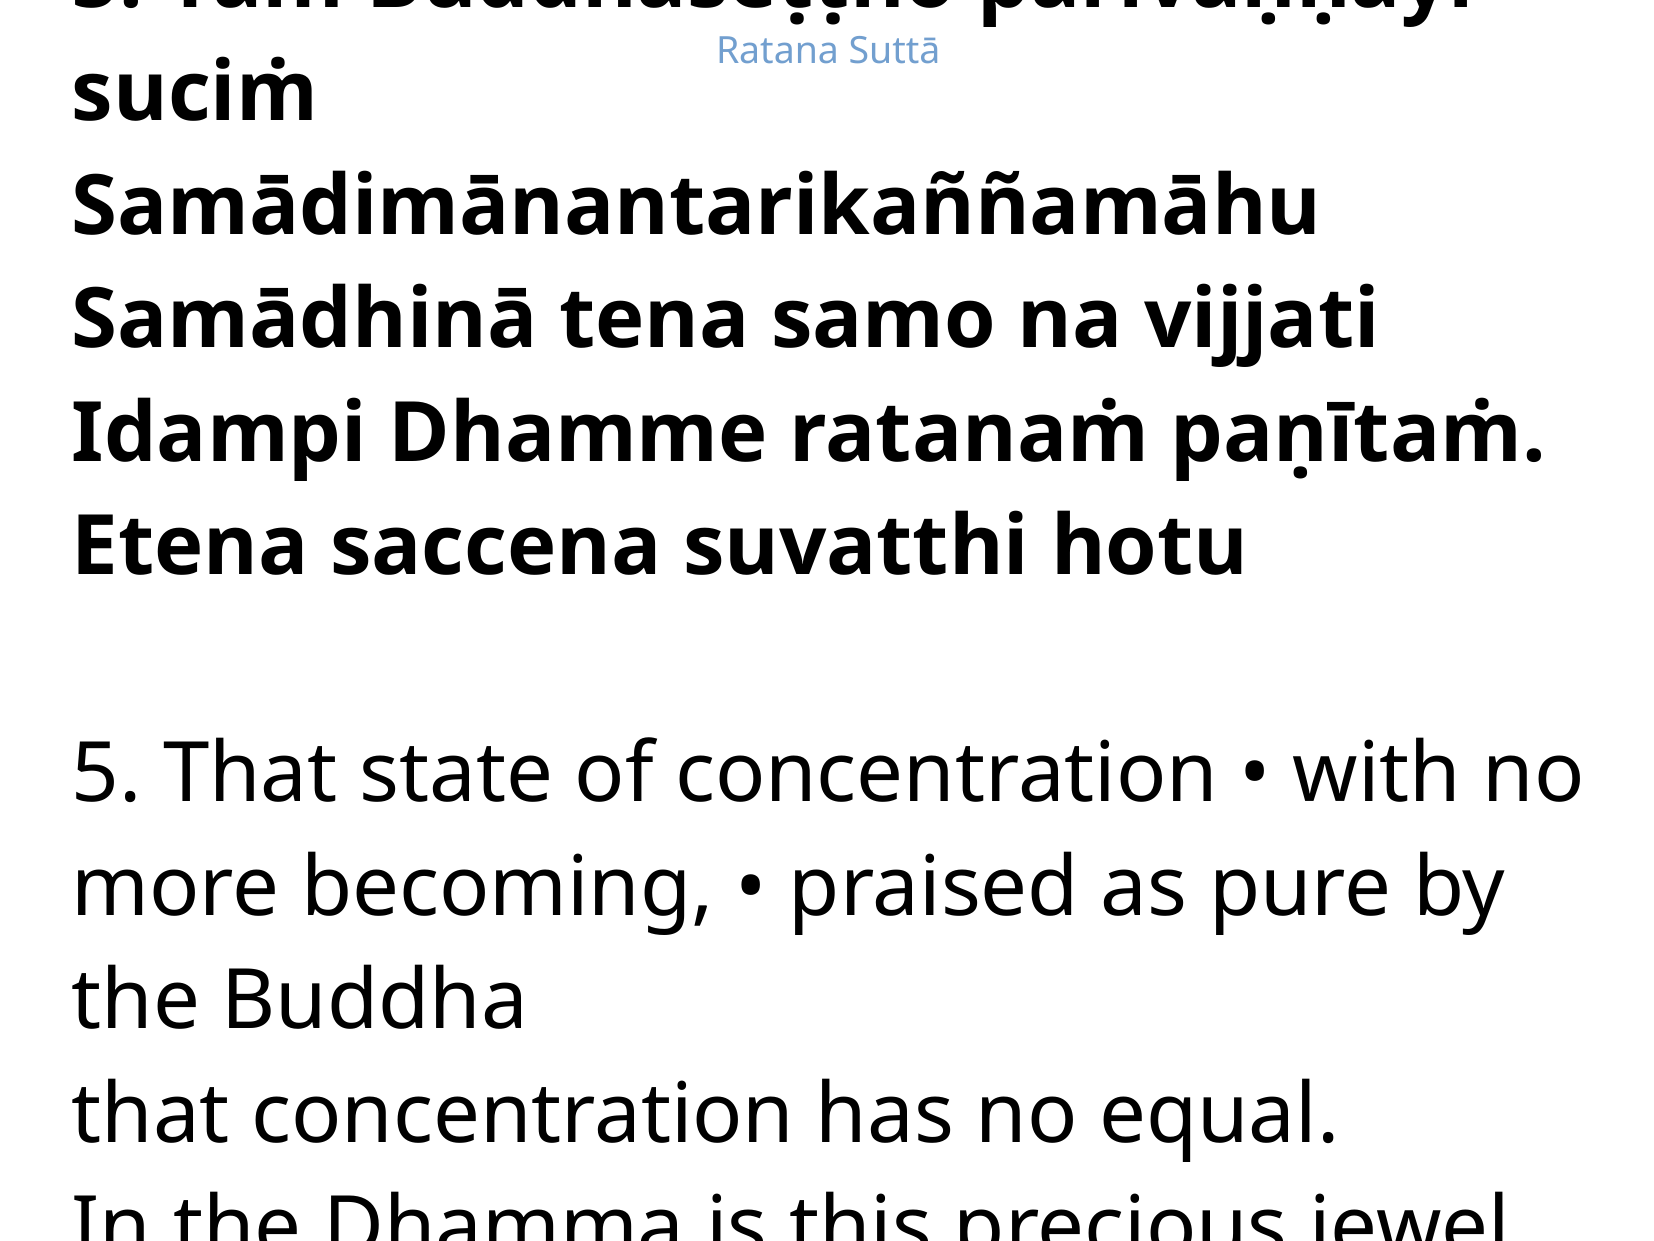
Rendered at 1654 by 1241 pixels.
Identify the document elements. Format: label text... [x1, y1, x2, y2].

text_box 5. Yaṁ Buddhaseṭṭho parivaṇṇayī suciṁ Samādimānantarikaññamāhu Samādhinā tena samo na vijjati Idampi Dhamme ratanaṁ paṇītaṁ. Etena saccena suvatthi hotu 5. That state of concentration • with no more becoming, • praised as pure by the Buddha that concentration has no equal. In the Dhamma is this precious jewel. By this truth may there be well-being! [71, 98, 1631, 1214]
text_box Ratana Suttā [0, 16, 1654, 97]
